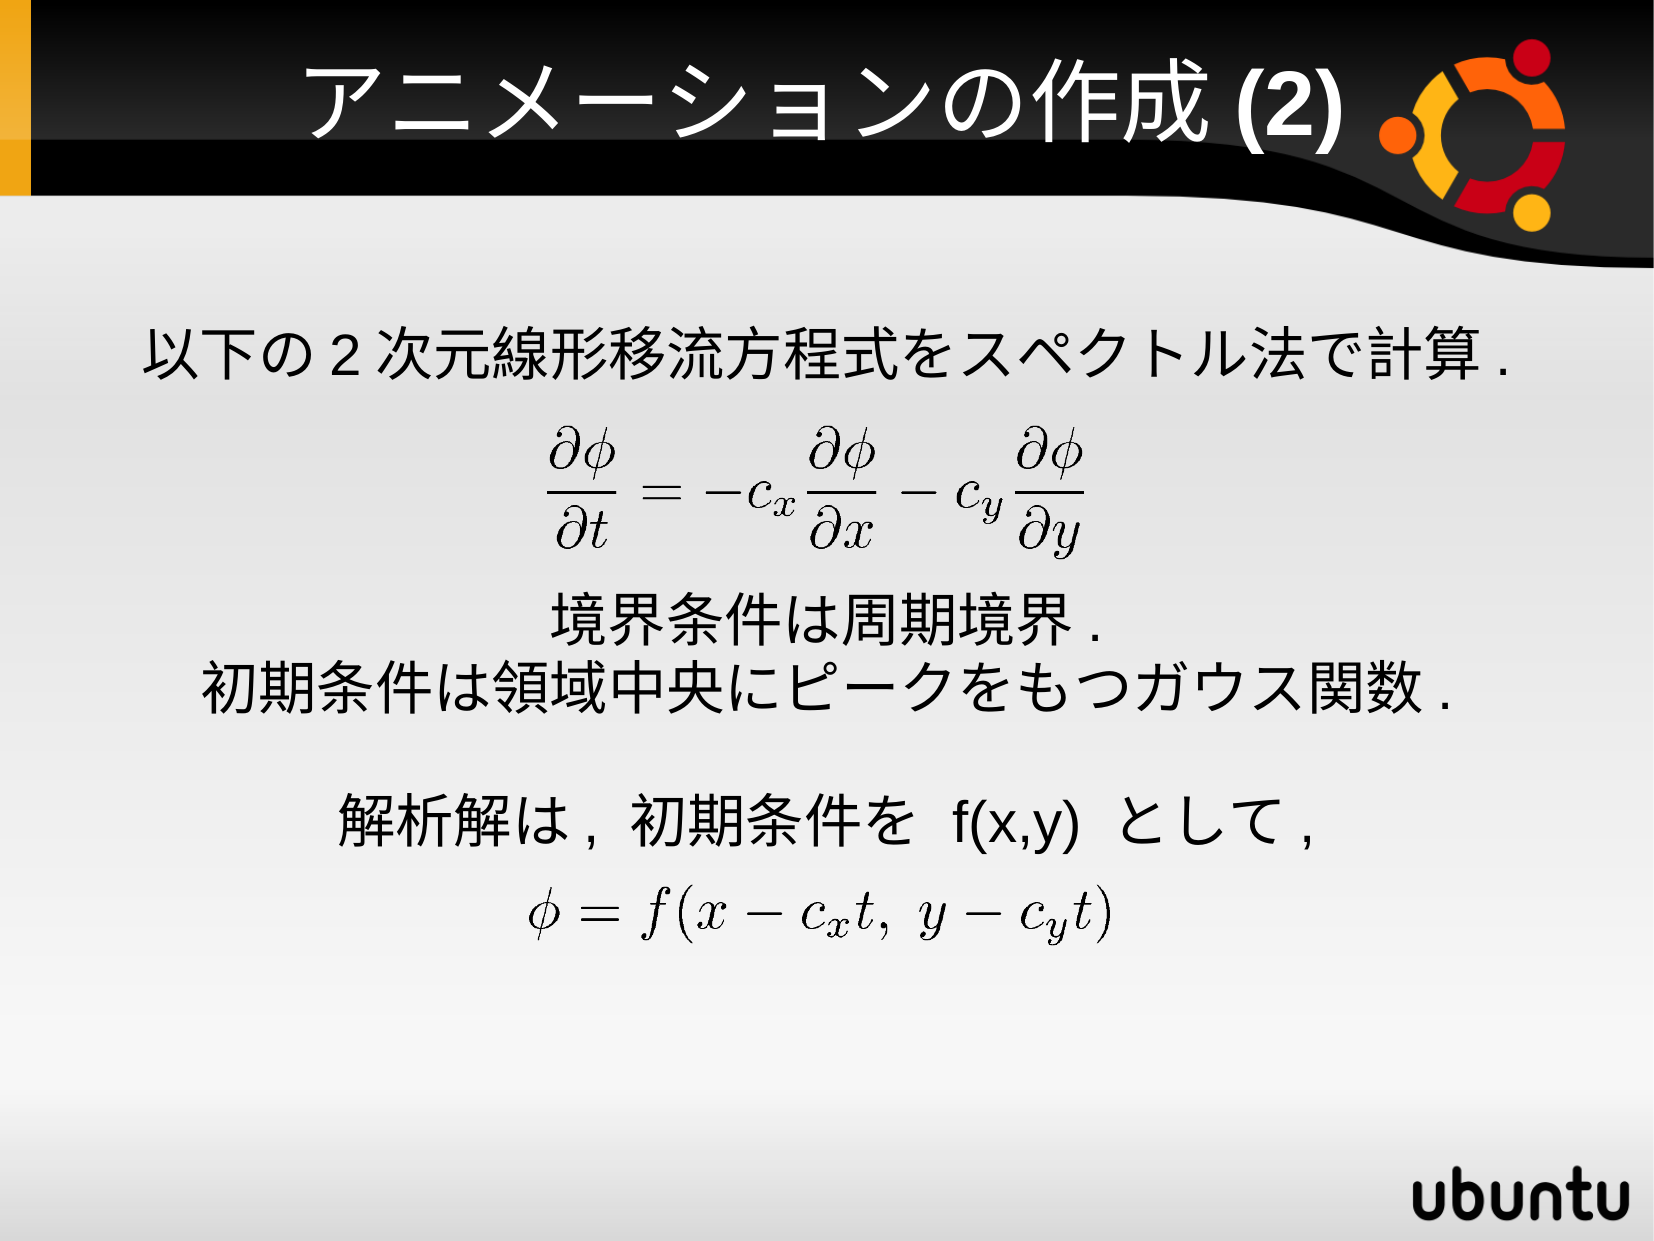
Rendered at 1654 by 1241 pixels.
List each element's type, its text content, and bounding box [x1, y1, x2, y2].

text_box 境界条件は周期境界. 初期条件は領域中央にピークをもつガウス関数. 解析解は, 初期条件を f(x,y) として, [82, 576, 1571, 868]
subtitle 以下の2次元線形移流方程式をスペクトル法で計算. [82, 297, 1571, 414]
picture [0, 0, 1654, 1241]
title アニメーションの作成(2) [76, 7, 1565, 200]
